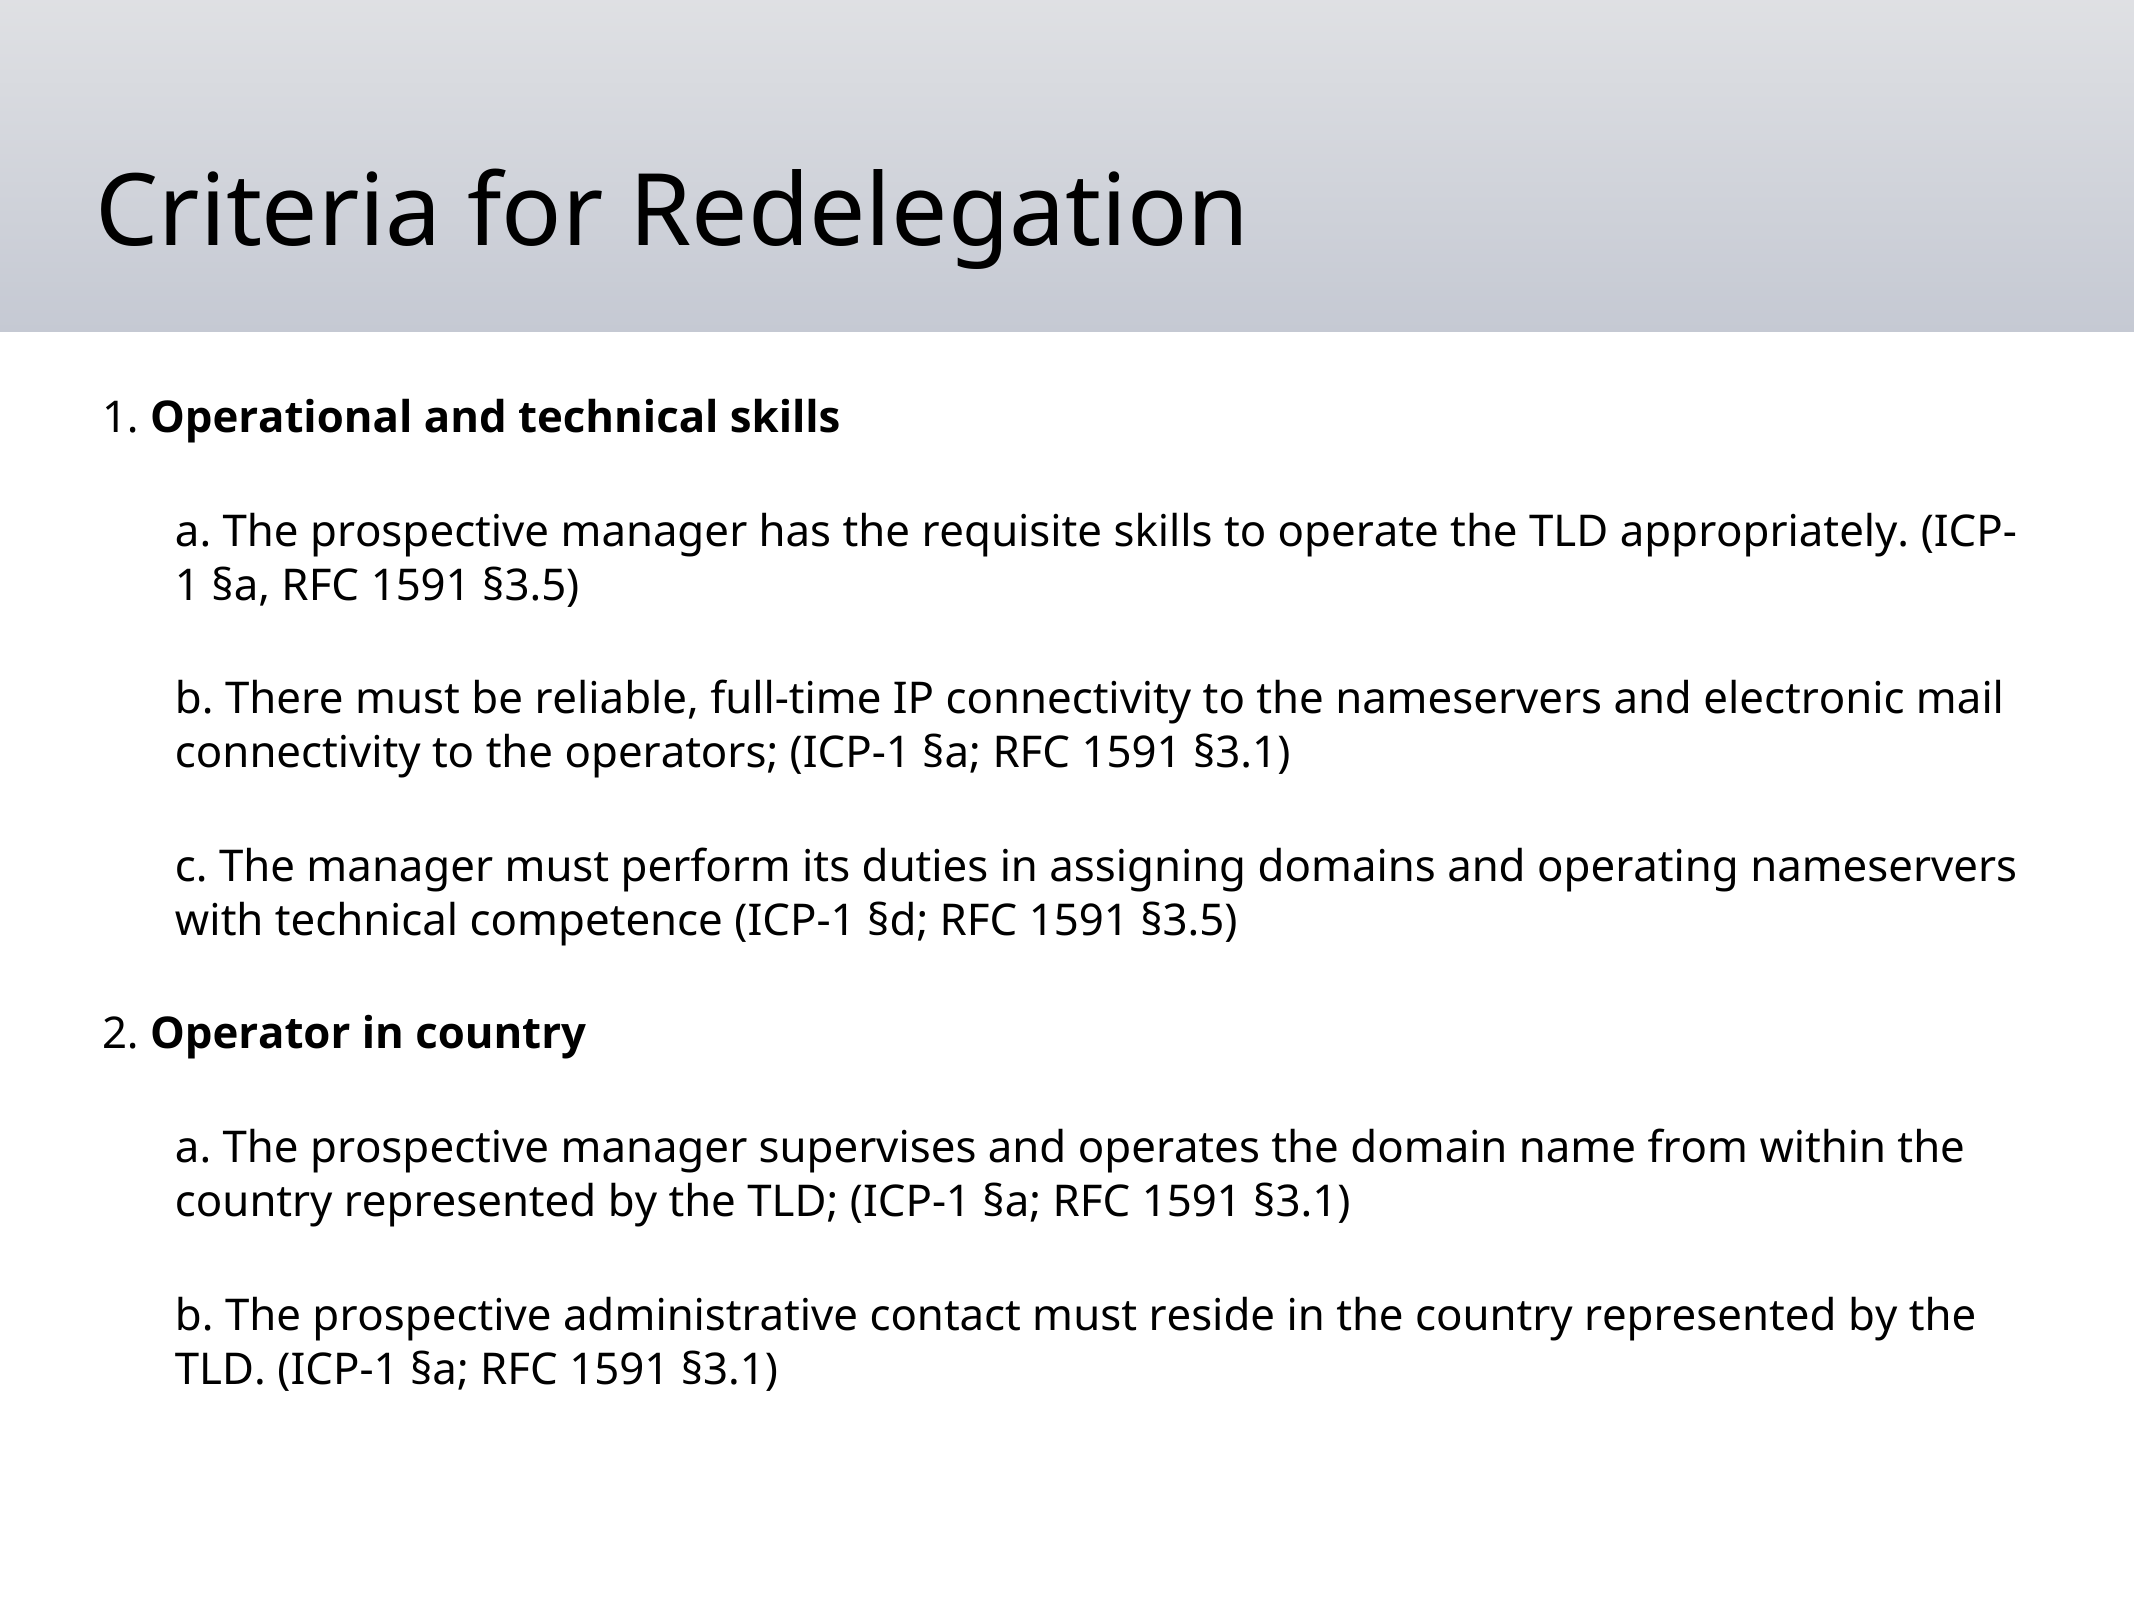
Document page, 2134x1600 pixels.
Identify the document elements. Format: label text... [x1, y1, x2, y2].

text_box [0, 0, 2134, 332]
list 1. Operational and technical skills a. The prospective manager has the requisite skills to operate the TLD appropriately. (ICP-1 §a, RFC 1591 §3.5) b. There must be reliable, full-time IP connectivity to the nameservers and electronic mail connectivity to the operators; (ICP-1 §a; RFC 1591 §3.1) c. The manager must perform its duties in assigning domains and operating nameservers with technical competence (ICP-1 §d; RFC 1591 §3.5) 2. Operator in country a. The prospective manager supervises and operates the domain name from within the country represented by the TLD; (ICP-1 §a; RFC 1591 §3.1) b. The prospective administrative contact must reside in the country represented by the TLD. (ICP-1 §a; RFC 1591 §3.1) [93, 381, 2040, 1459]
title Criteria for Redelegation [87, 54, 2034, 284]
